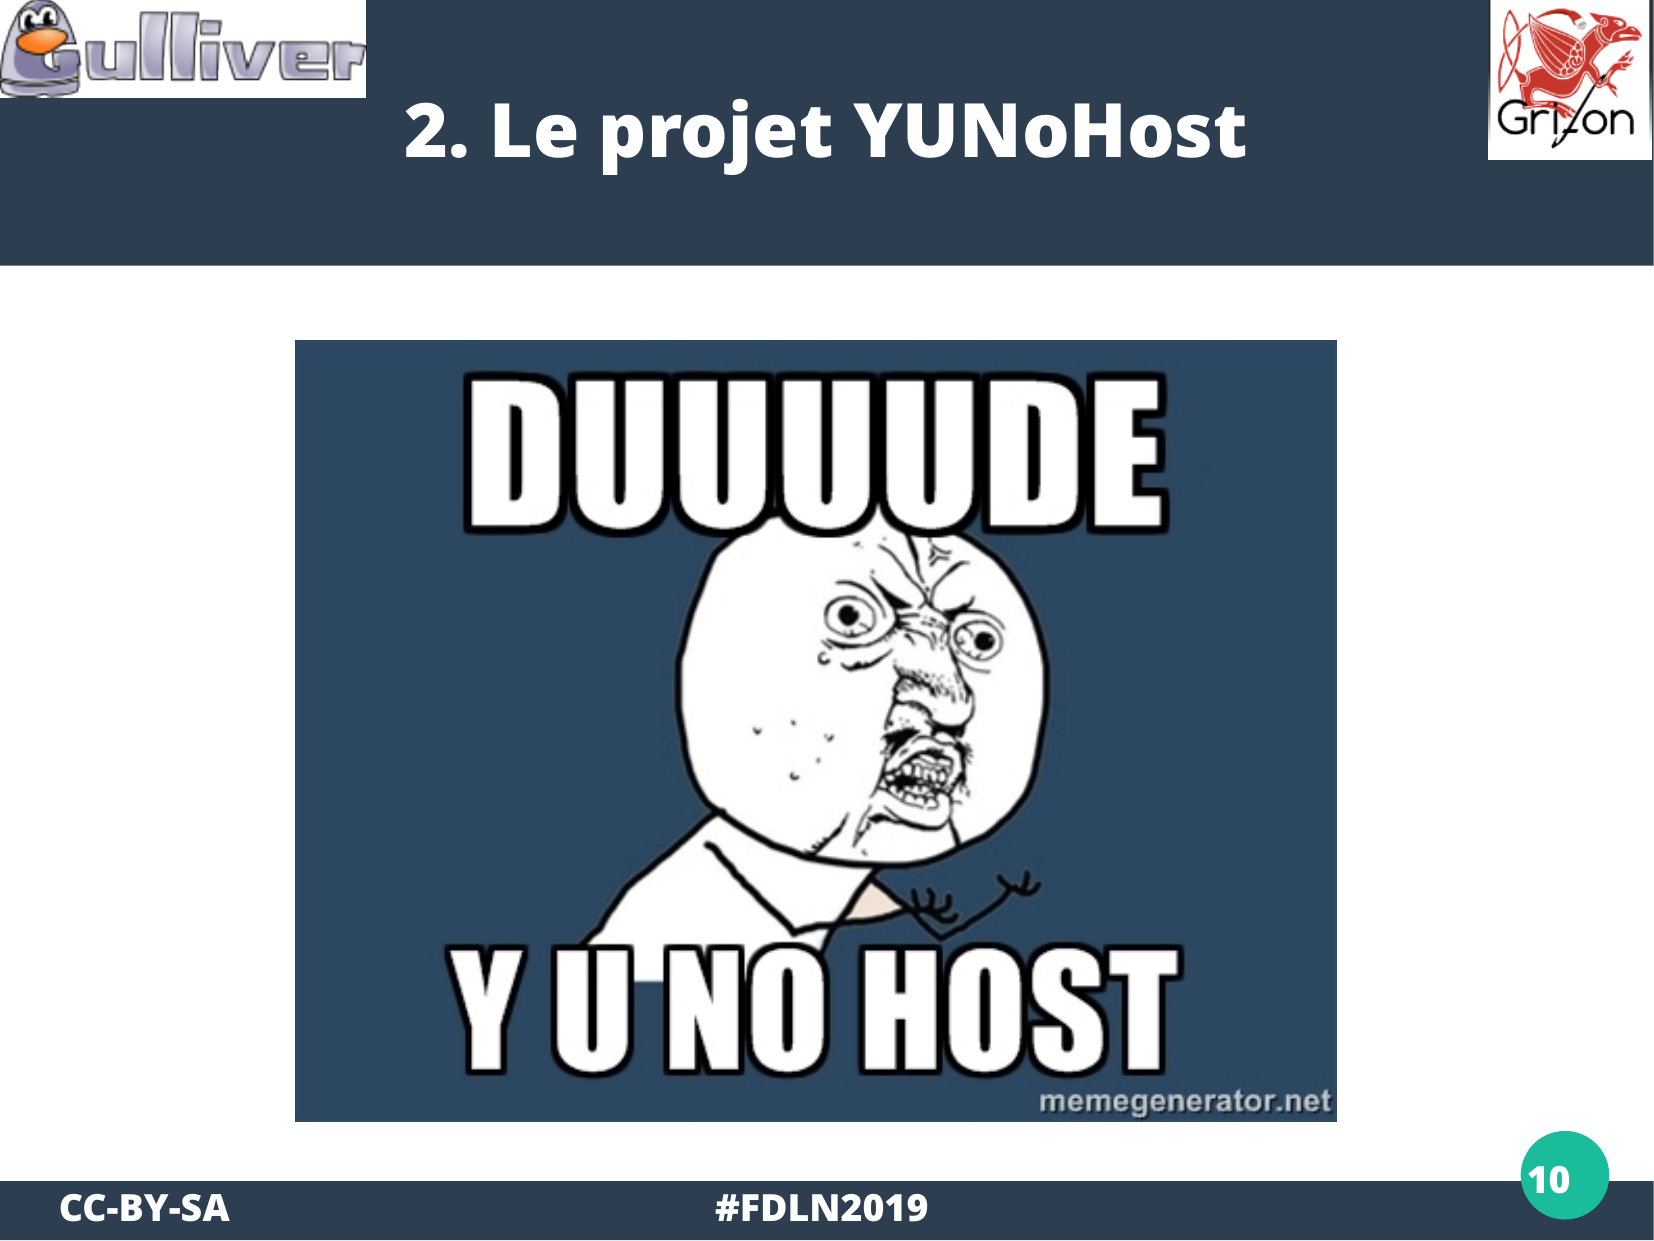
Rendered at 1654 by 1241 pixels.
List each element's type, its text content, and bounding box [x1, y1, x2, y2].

picture [0, 0, 367, 98]
picture [295, 340, 1337, 1123]
title 2. Le projet YUNoHost [59, 49, 1595, 207]
picture [1488, 0, 1652, 160]
